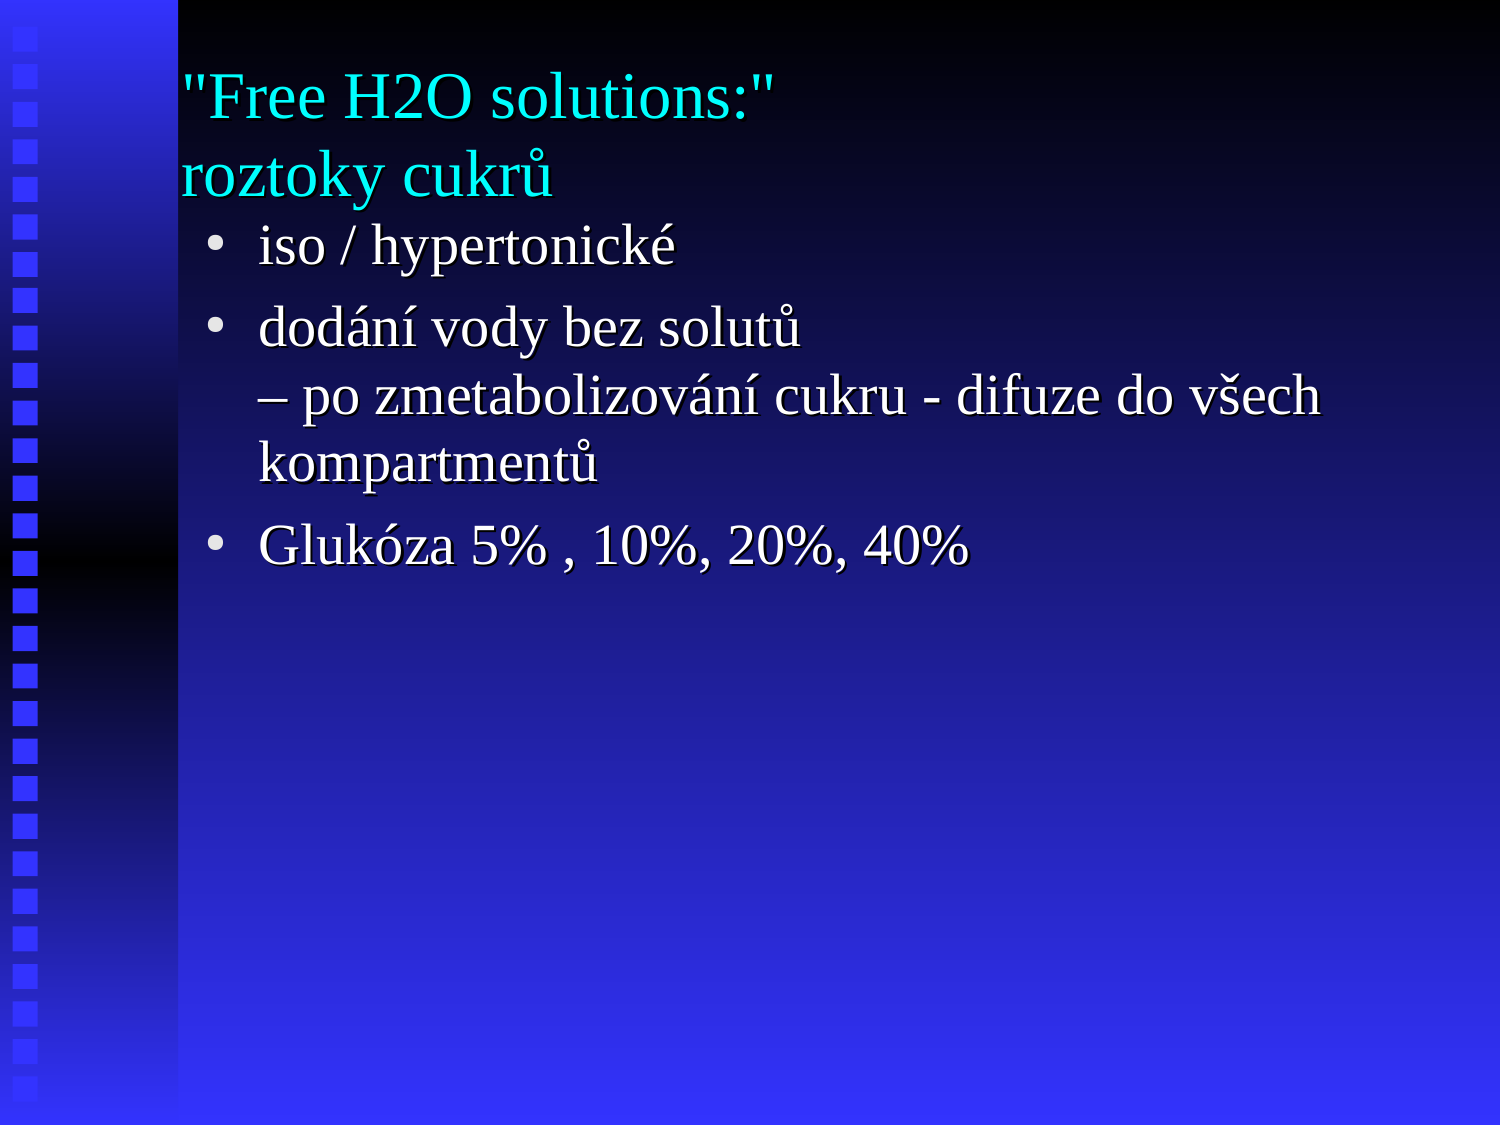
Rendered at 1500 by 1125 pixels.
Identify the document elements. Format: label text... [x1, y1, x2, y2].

list iso / hypertonické dodání vody bez solutů – po zmetabolizování cukru - difuze do všech kompartmentů Glukóza 5% , 10%, 20%, 40% [187, 208, 1463, 1094]
title "Free H2O solutions:" roztoky cukrů [181, 39, 1457, 227]
